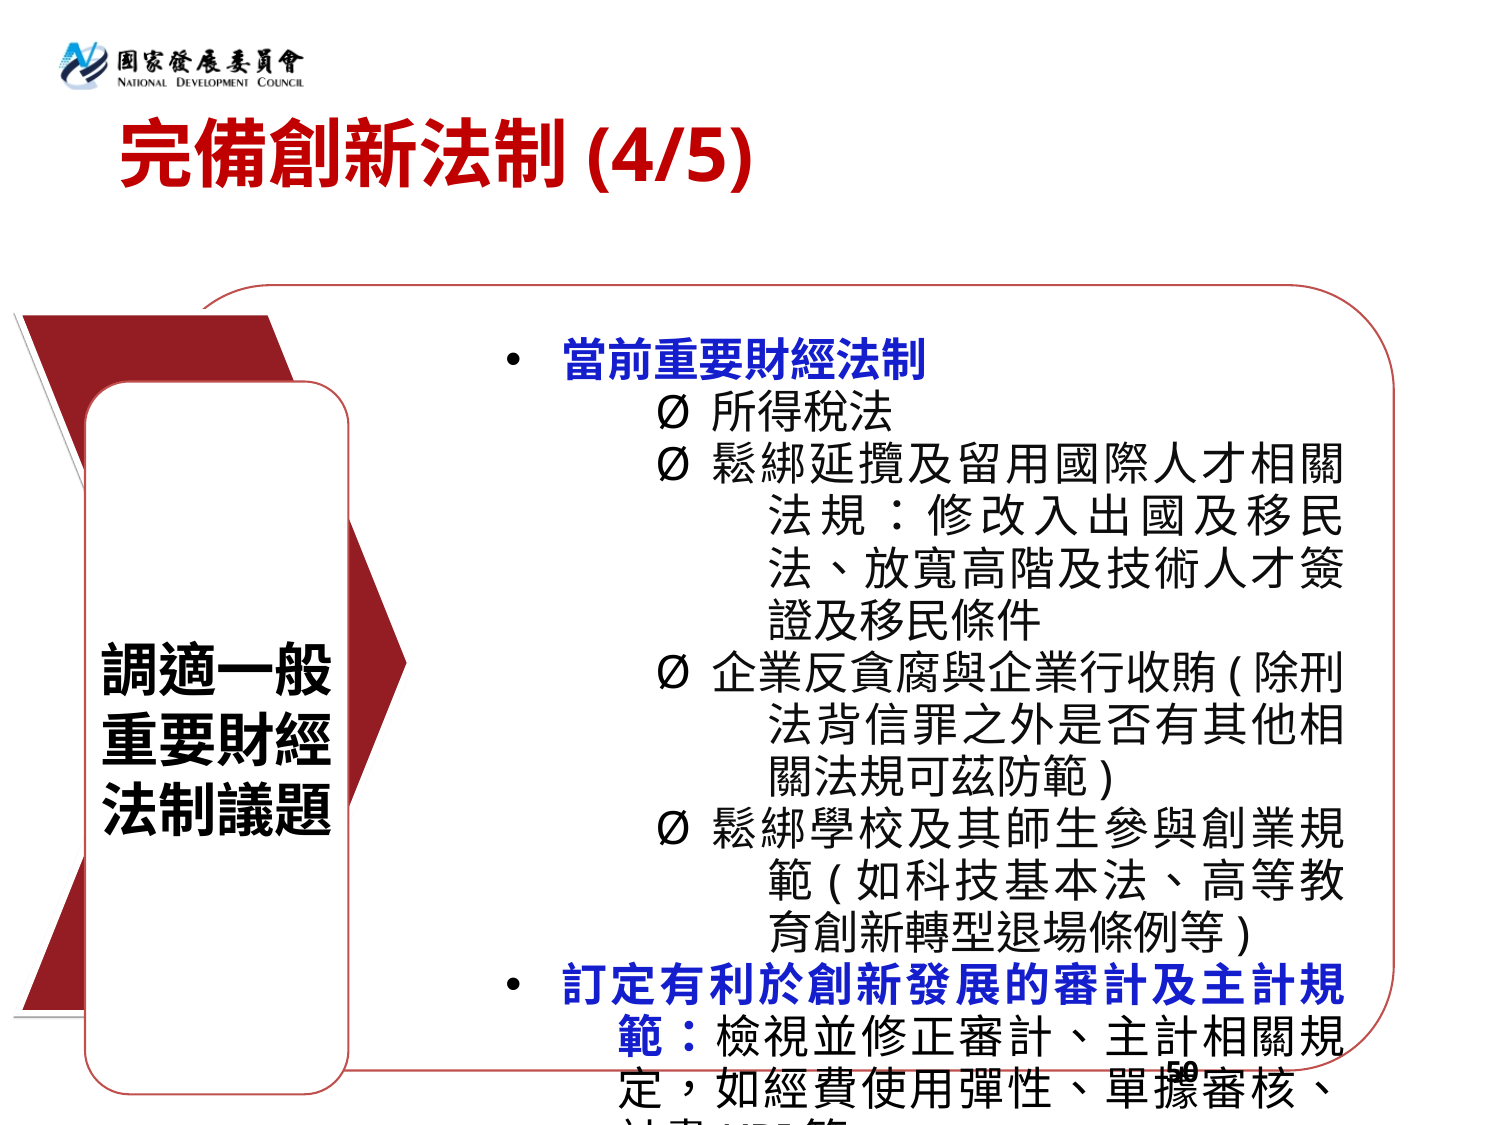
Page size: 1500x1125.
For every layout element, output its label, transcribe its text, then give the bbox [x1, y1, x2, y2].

text_box 50 [1150, 1042, 1489, 1103]
text_box [17, 312, 298, 479]
text_box 調適一般重要財經法制議題 [84, 381, 349, 1095]
text_box 當前重要財經法制 所得稅法 鬆綁延攬及留用國際人才相關法規：修改入出國及移民法、放寬高階及技術人才簽證及移民條件 企業反貪腐與企業行收賄(除刑法背信罪之外是否有其他相關法規可茲防範) 鬆綁學校及其師生參與創業規範(如科技基本法、高等教育創新轉型退場條例等) 訂定有利於創新發展的審計及主計規範：檢視並修正審計、主計相關規定，如經費使用彈性、單據審核、計畫KPI等 推動公務機關採購創新產品：推動公部門創新採購預算，擴大採用新創事業產品與服務 [200, 285, 1394, 1071]
text_box [349, 510, 411, 816]
text_box [17, 847, 84, 1014]
title 完備創新法制(4/5) [103, 48, 1483, 266]
